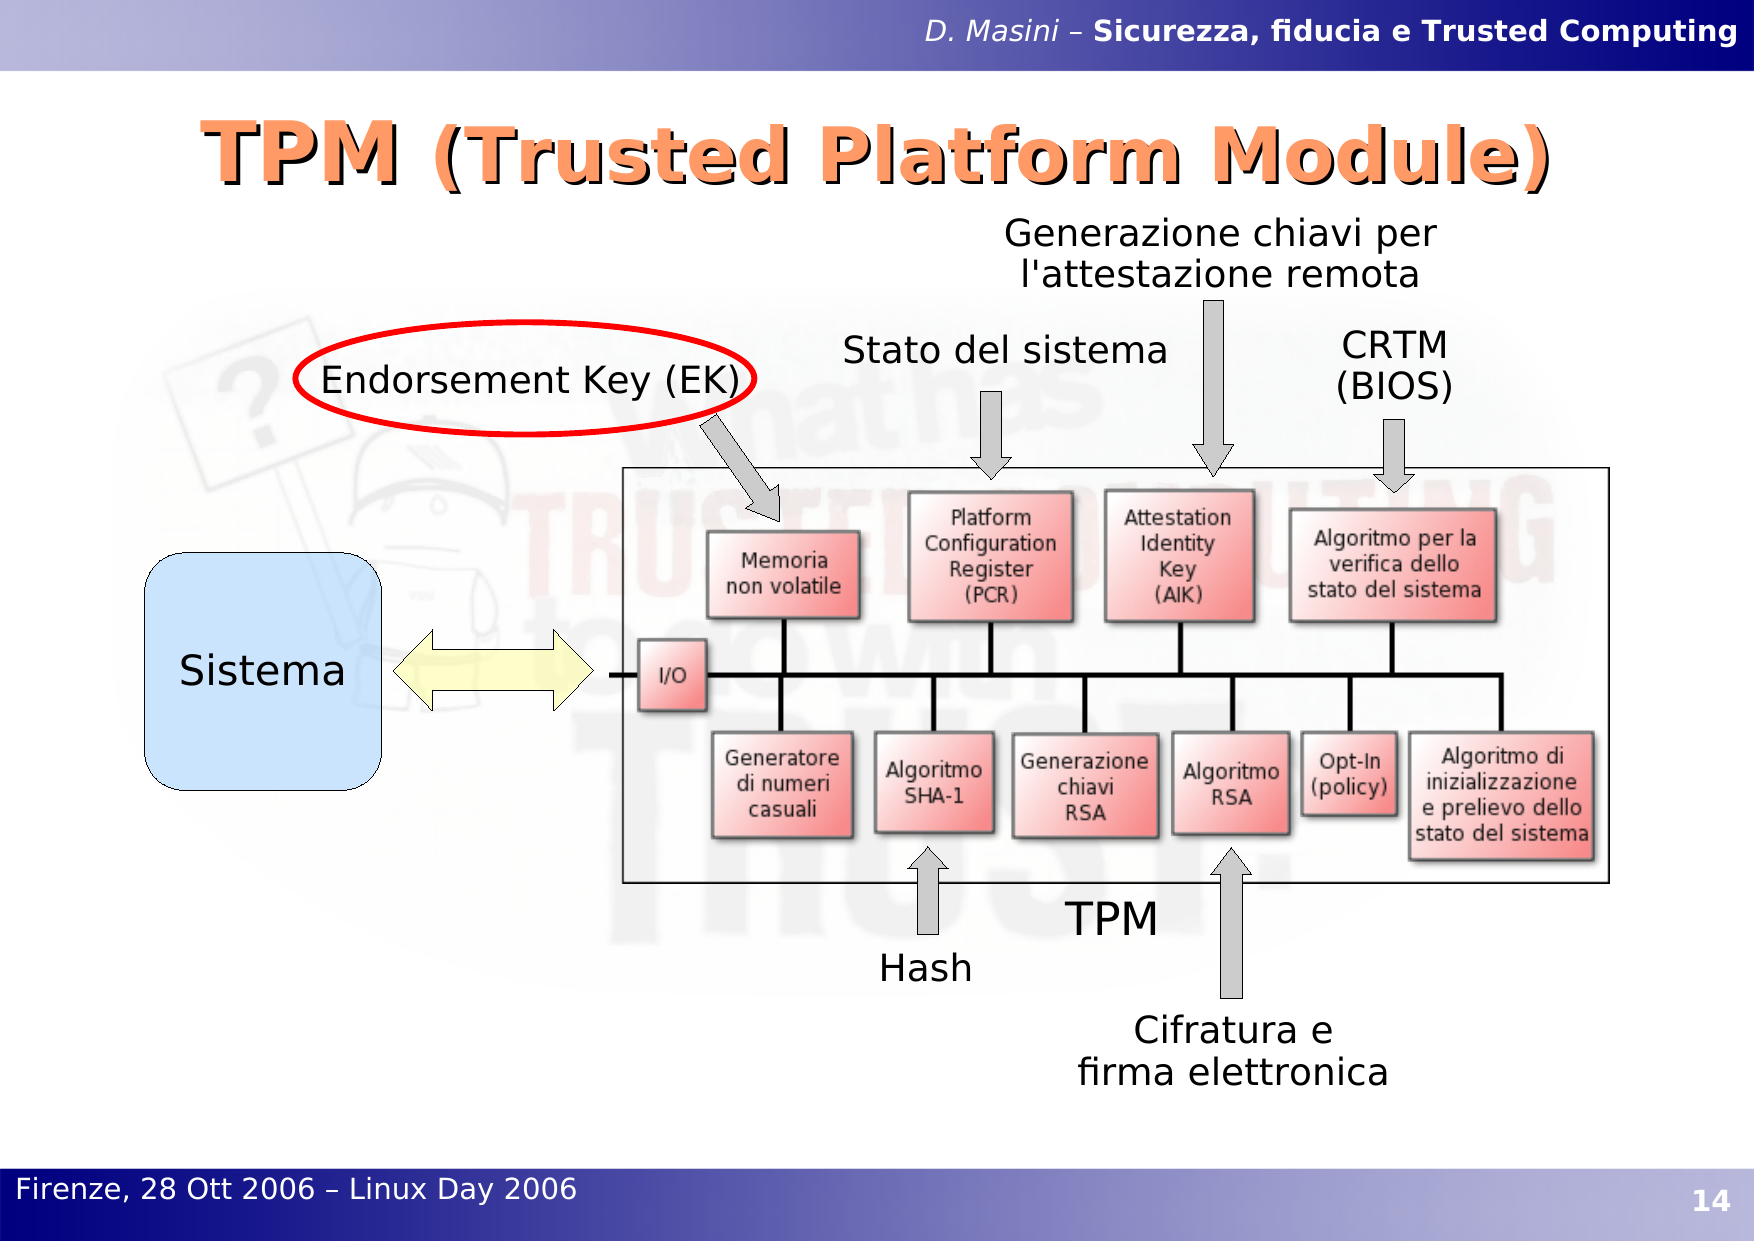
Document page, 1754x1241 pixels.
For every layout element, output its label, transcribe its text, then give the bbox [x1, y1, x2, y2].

text_box [907, 846, 949, 935]
text_box [393, 629, 594, 711]
text_box D. Masini – Sicurezza, fiducia e Trusted Computing [602, 7, 1754, 63]
text_box [1210, 847, 1252, 999]
text_box Stato del sistema [842, 330, 1163, 374]
text_box [699, 413, 780, 522]
text_box [970, 391, 1012, 480]
text_box Firenze, 28 Ott 2006 – Linux Day 2006 [0, 1175, 1314, 1234]
text_box [1192, 300, 1234, 477]
picture [0, 0, 1754, 1241]
text_box [1373, 419, 1415, 493]
text_box Hash [842, 947, 1010, 992]
text_box [295, 322, 755, 435]
text_box Sistema [144, 552, 382, 791]
text_box TPM [1065, 894, 1160, 957]
text_box Cifratura e firma elettronica [1077, 1009, 1384, 1096]
text_box <numero> [1641, 1185, 1732, 1223]
title TPM (Trusted Platform Module) [87, 49, 1667, 257]
text_box Generazione chiavi per l'attestazione remota [1003, 212, 1429, 299]
text_box CRTM (BIOS) [1317, 324, 1472, 411]
